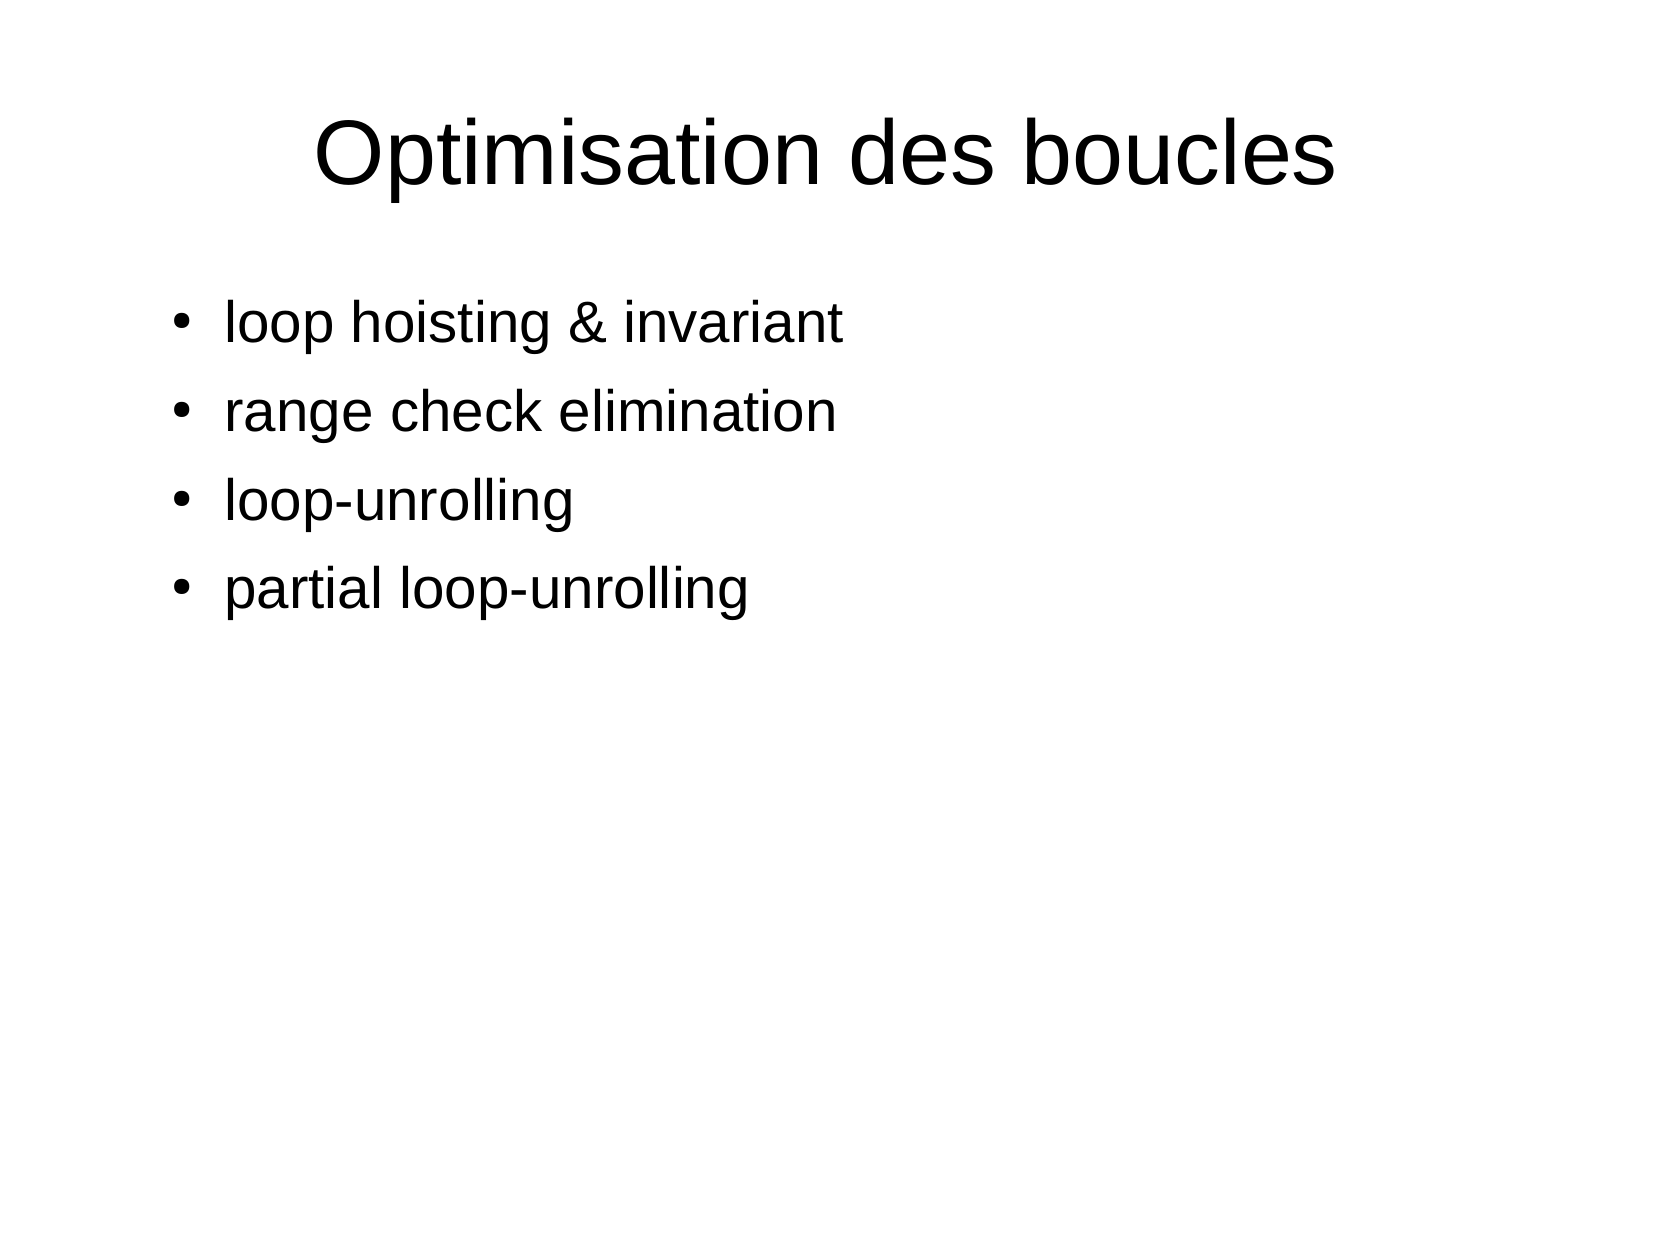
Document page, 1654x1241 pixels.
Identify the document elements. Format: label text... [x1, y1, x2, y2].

list loop hoisting & invariant range check elimination loop-unrolling partial loop-unrolling [82, 290, 1571, 1094]
title Optimisation des boucles [82, 56, 1571, 250]
